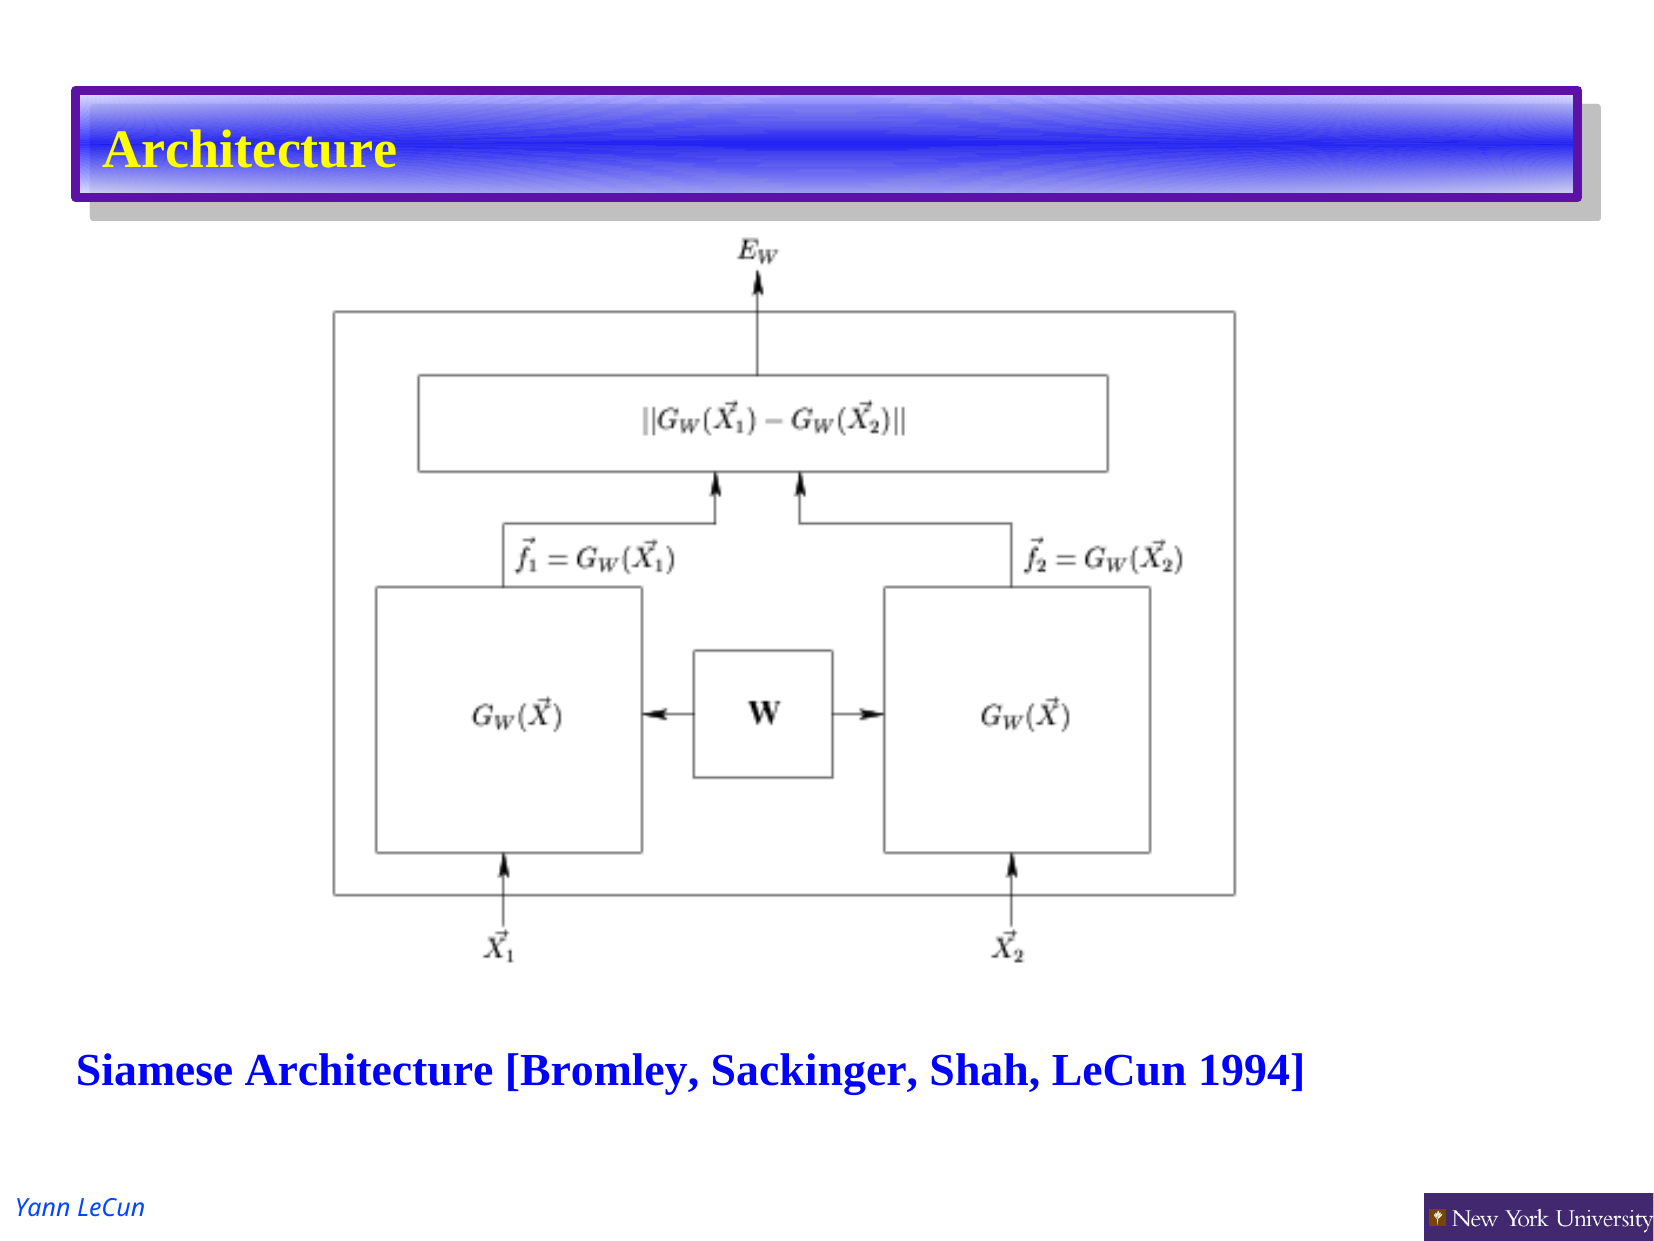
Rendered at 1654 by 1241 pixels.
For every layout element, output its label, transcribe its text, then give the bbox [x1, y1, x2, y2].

picture [331, 236, 1239, 970]
title Architecture [75, 90, 1578, 198]
picture [1424, 1193, 1654, 1241]
list Siamese Architecture [Bromley, Sackinger, Shah, LeCun 1994] [75, 1044, 1597, 1138]
